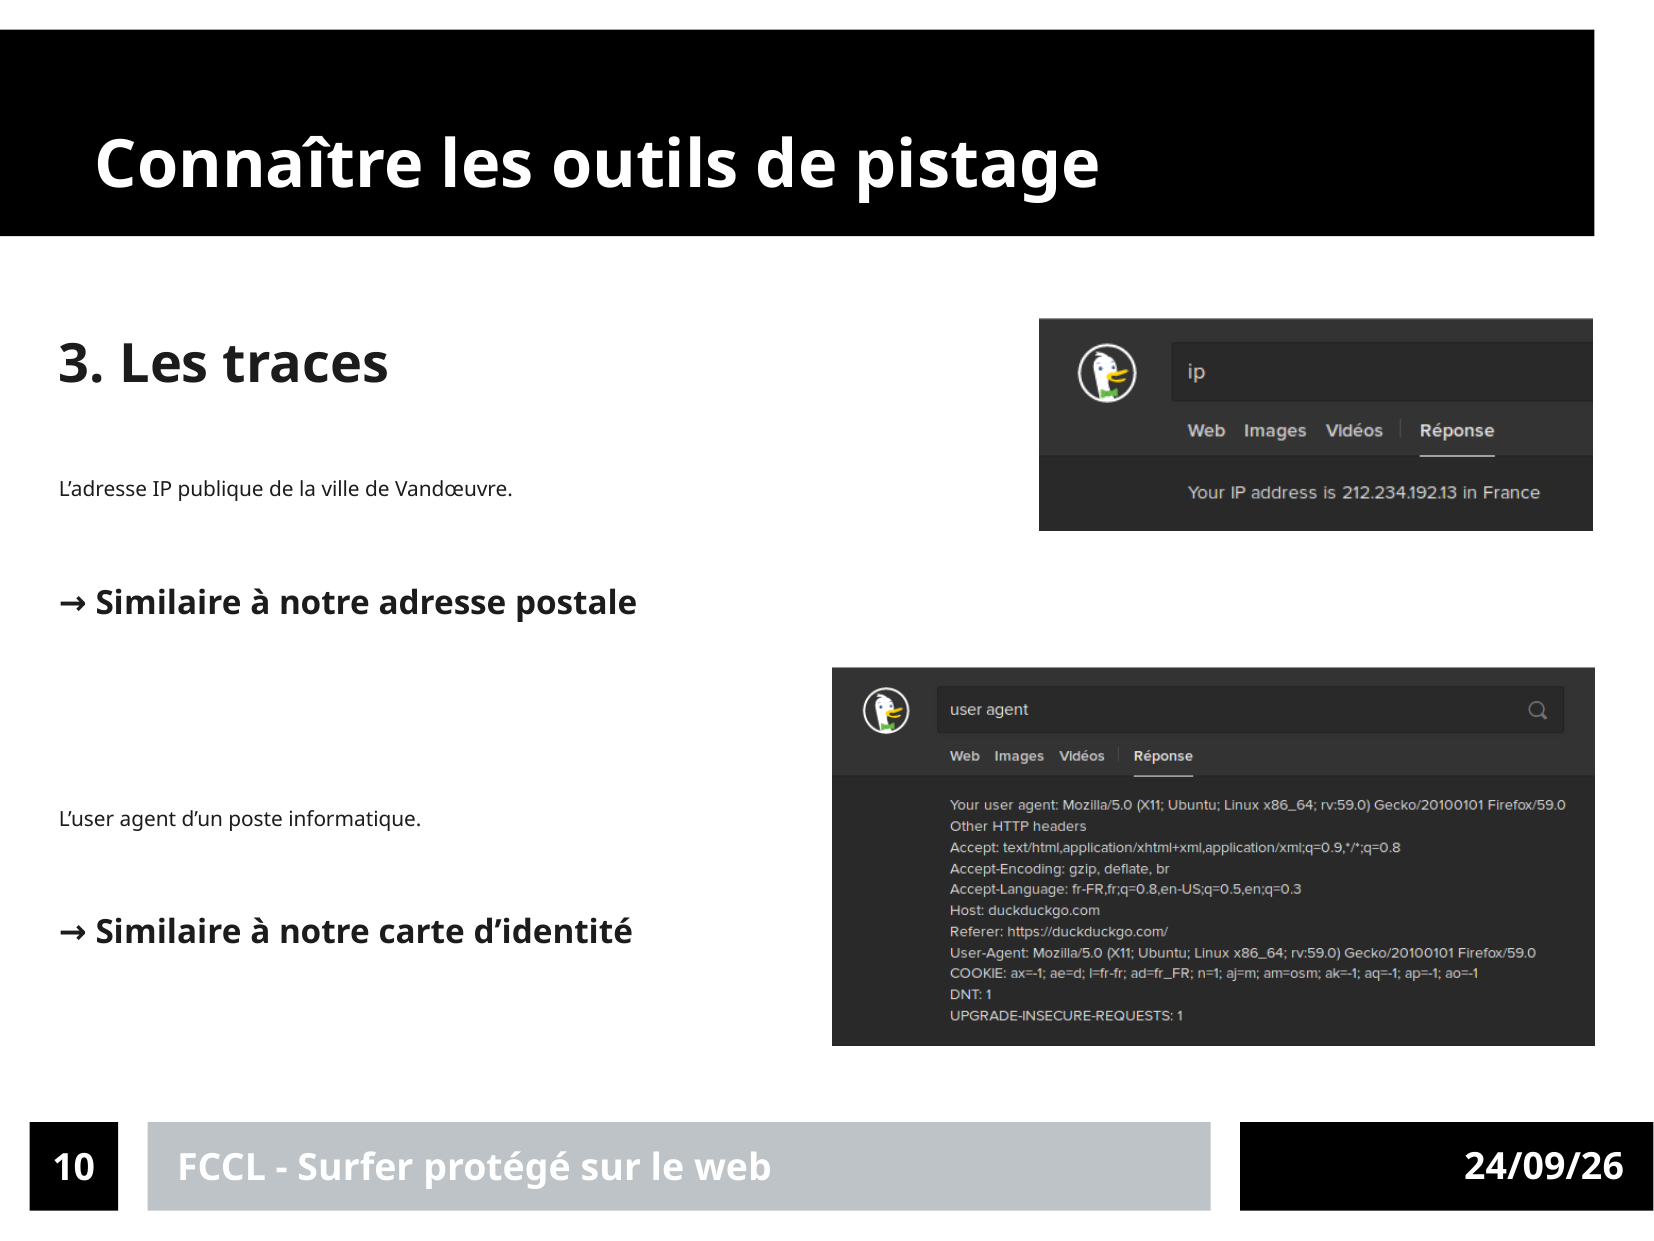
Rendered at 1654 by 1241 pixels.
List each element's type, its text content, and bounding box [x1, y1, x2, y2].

picture [832, 667, 1595, 1046]
list 3. Les traces L’adresse IP publique de la ville de Vandœuvre. → Similaire à notre adresse postale L’user agent d’un poste informatique. → Similaire à notre carte d’identité [59, 324, 1565, 1093]
picture [1039, 318, 1593, 531]
title Connaître les outils de pistage [59, 59, 1595, 207]
